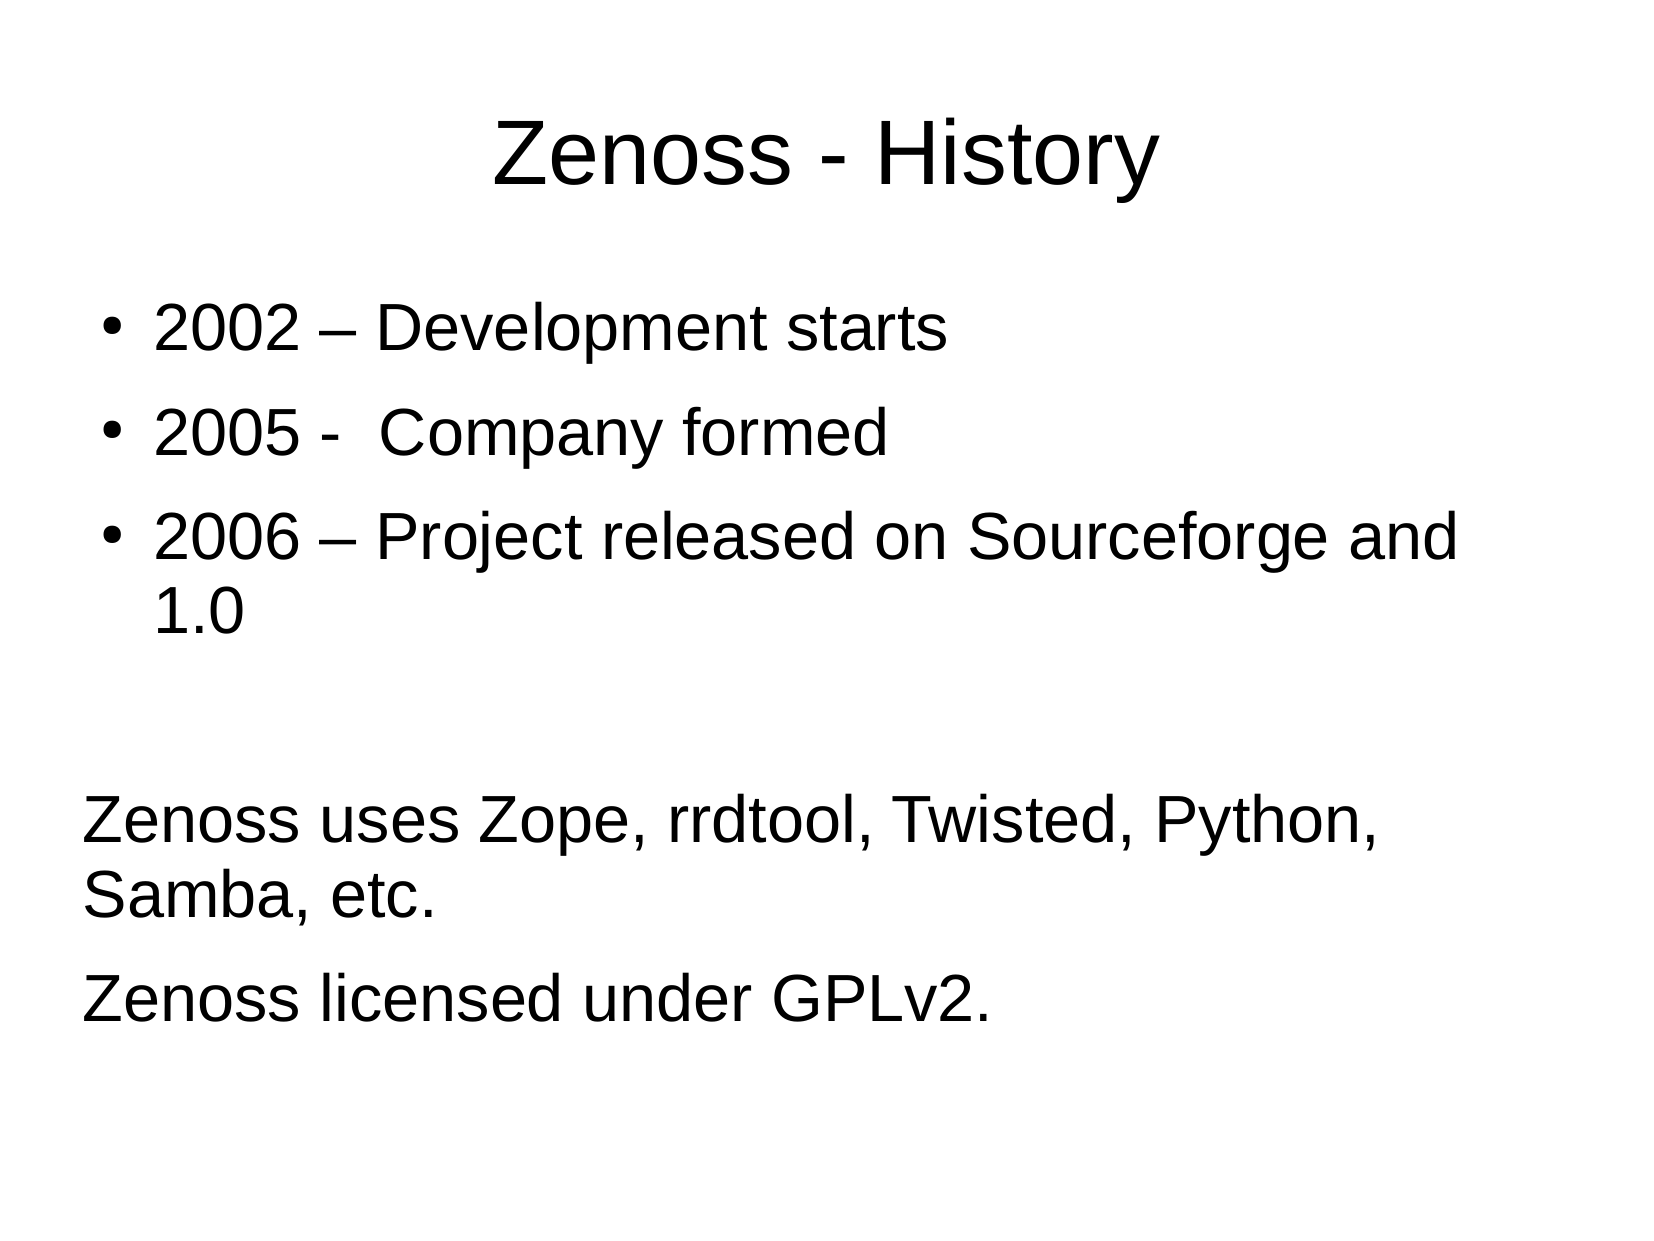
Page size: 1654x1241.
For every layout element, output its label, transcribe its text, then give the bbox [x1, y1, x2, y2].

list 2002 – Development starts 2005 - Company formed 2006 – Project released on Sourceforge and 1.0 Zenoss uses Zope, rrdtool, Twisted, Python, Samba, etc. Zenoss licensed under GPLv2. [82, 290, 1571, 1109]
title Zenoss - History [82, 49, 1571, 257]
